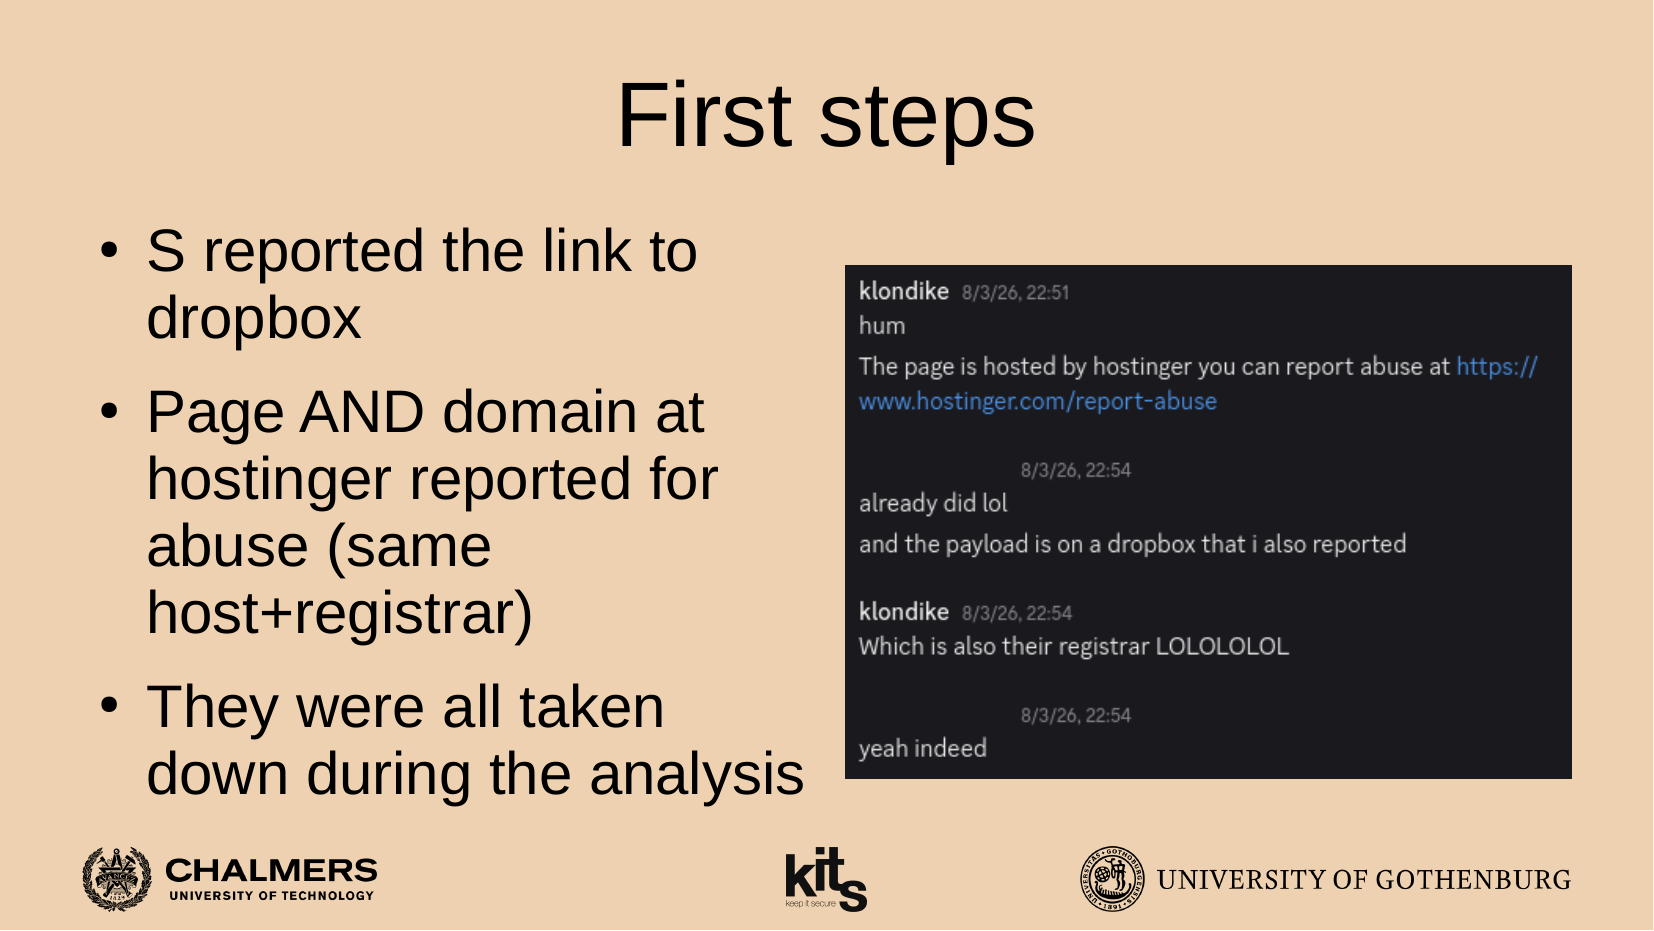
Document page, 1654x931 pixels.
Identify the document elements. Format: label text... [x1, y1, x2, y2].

picture [1080, 846, 1571, 912]
picture [82, 847, 377, 912]
list S reported the link to dropbox Page AND domain at hostinger reported for abuse (same host+registrar) They were all taken down during the analysis [82, 217, 809, 827]
picture [845, 265, 1572, 779]
picture [786, 847, 867, 912]
title First steps [82, 37, 1571, 193]
